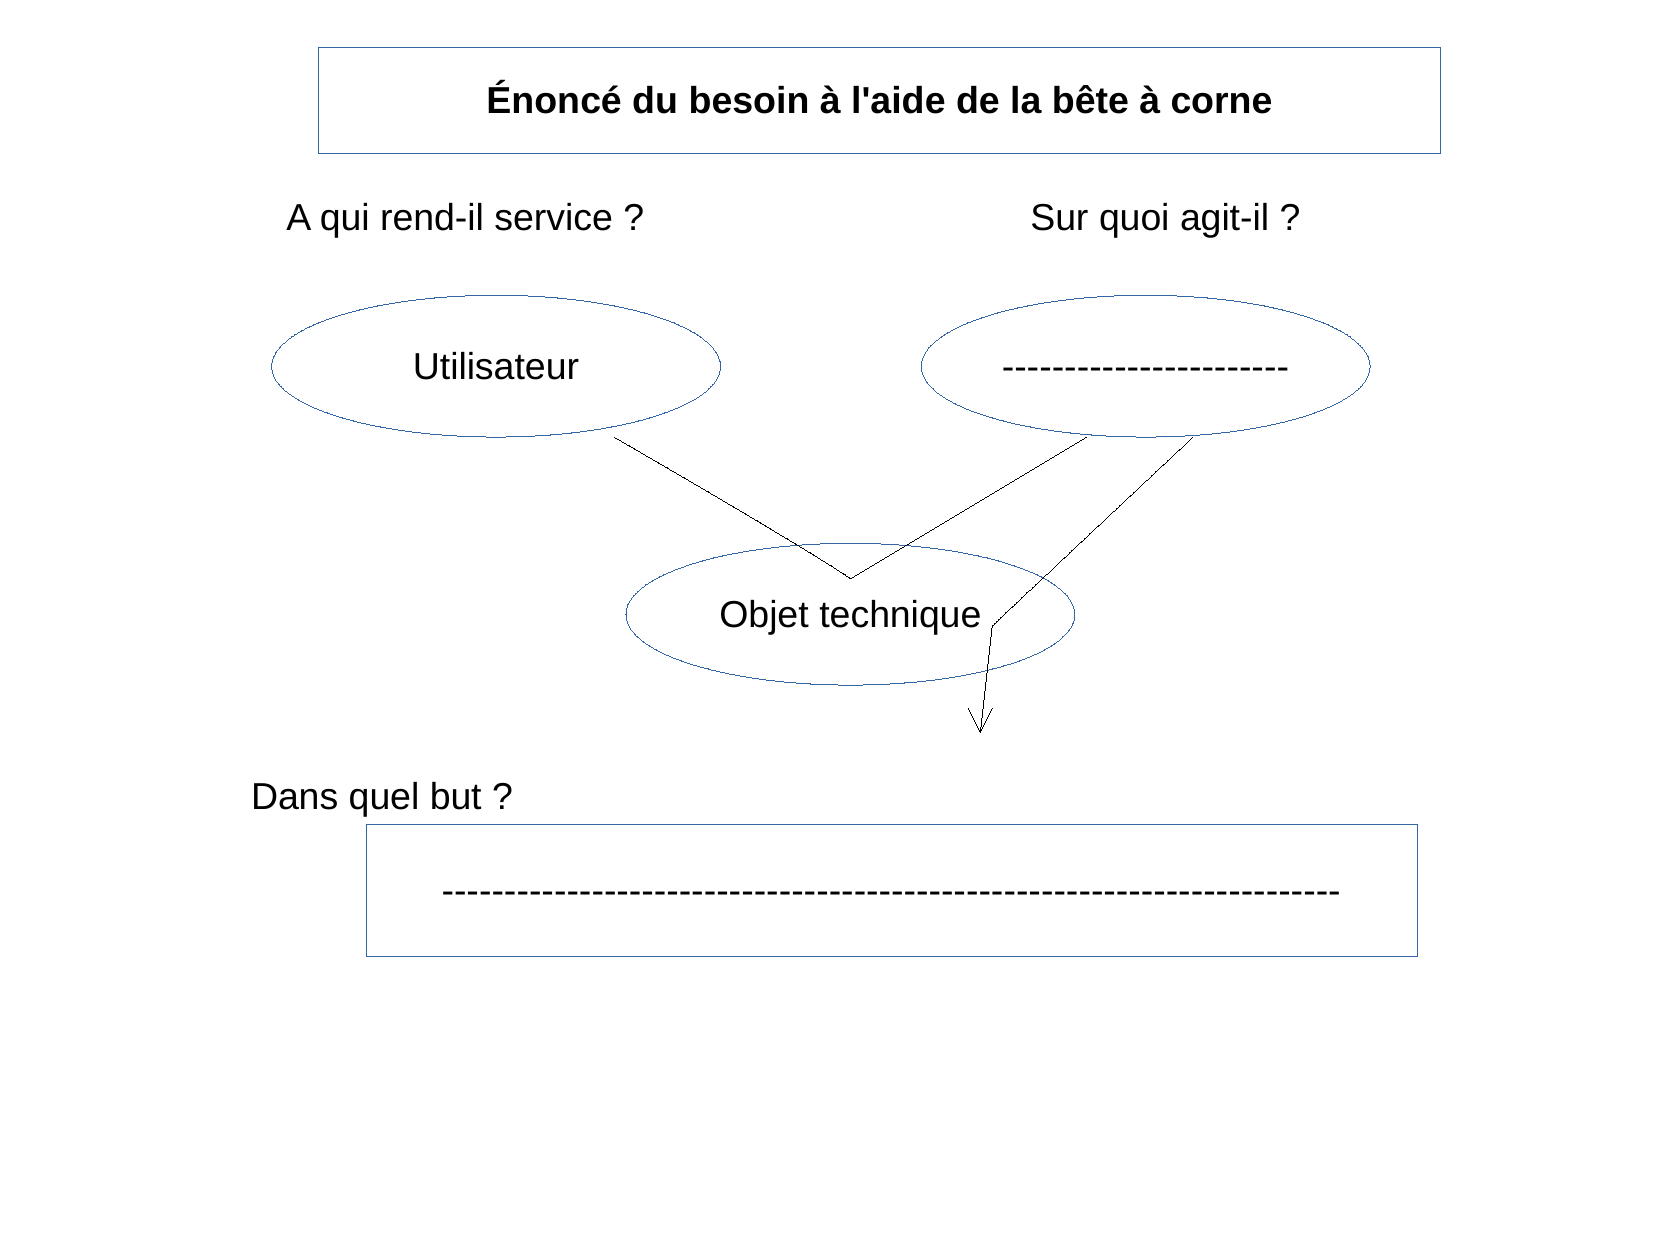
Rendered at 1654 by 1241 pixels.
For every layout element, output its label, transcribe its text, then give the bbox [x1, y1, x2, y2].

text_box ------------------------------------------------------------------------ [366, 824, 1418, 957]
text_box Dans quel but ? [236, 767, 579, 825]
text_box Utilisateur [271, 295, 721, 438]
text_box ----------------------- [921, 295, 1371, 438]
text_box A qui rend-il service ? [271, 188, 697, 288]
text_box Sur quoi agit-il ? [1015, 188, 1371, 246]
text_box Énoncé du besoin à l'aide de la bête à corne [318, 47, 1441, 154]
text_box Objet technique [625, 543, 1075, 686]
